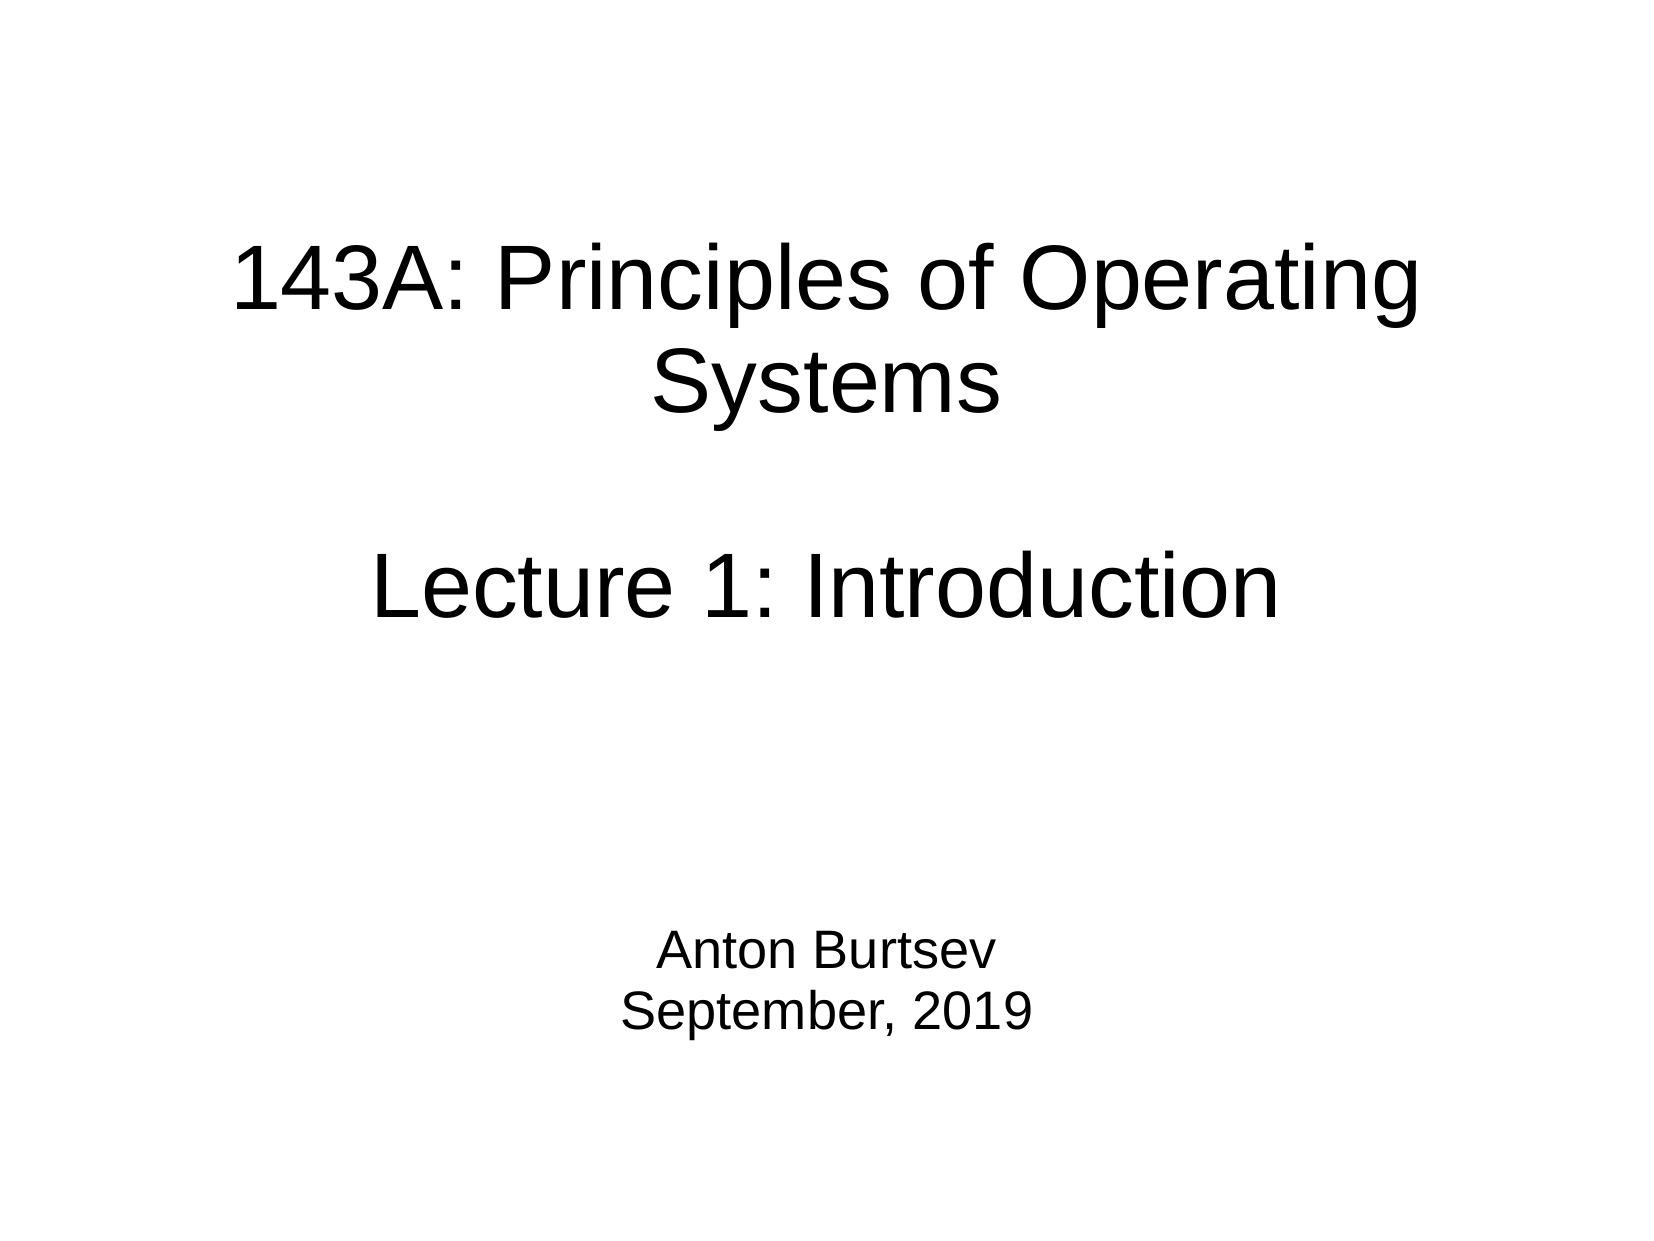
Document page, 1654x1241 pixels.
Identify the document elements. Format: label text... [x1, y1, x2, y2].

title 143A: Principles of Operating Systems Lecture 1: Introduction [82, 113, 1571, 637]
subtitle Anton Burtsev September, 2019 [82, 637, 1571, 1109]
